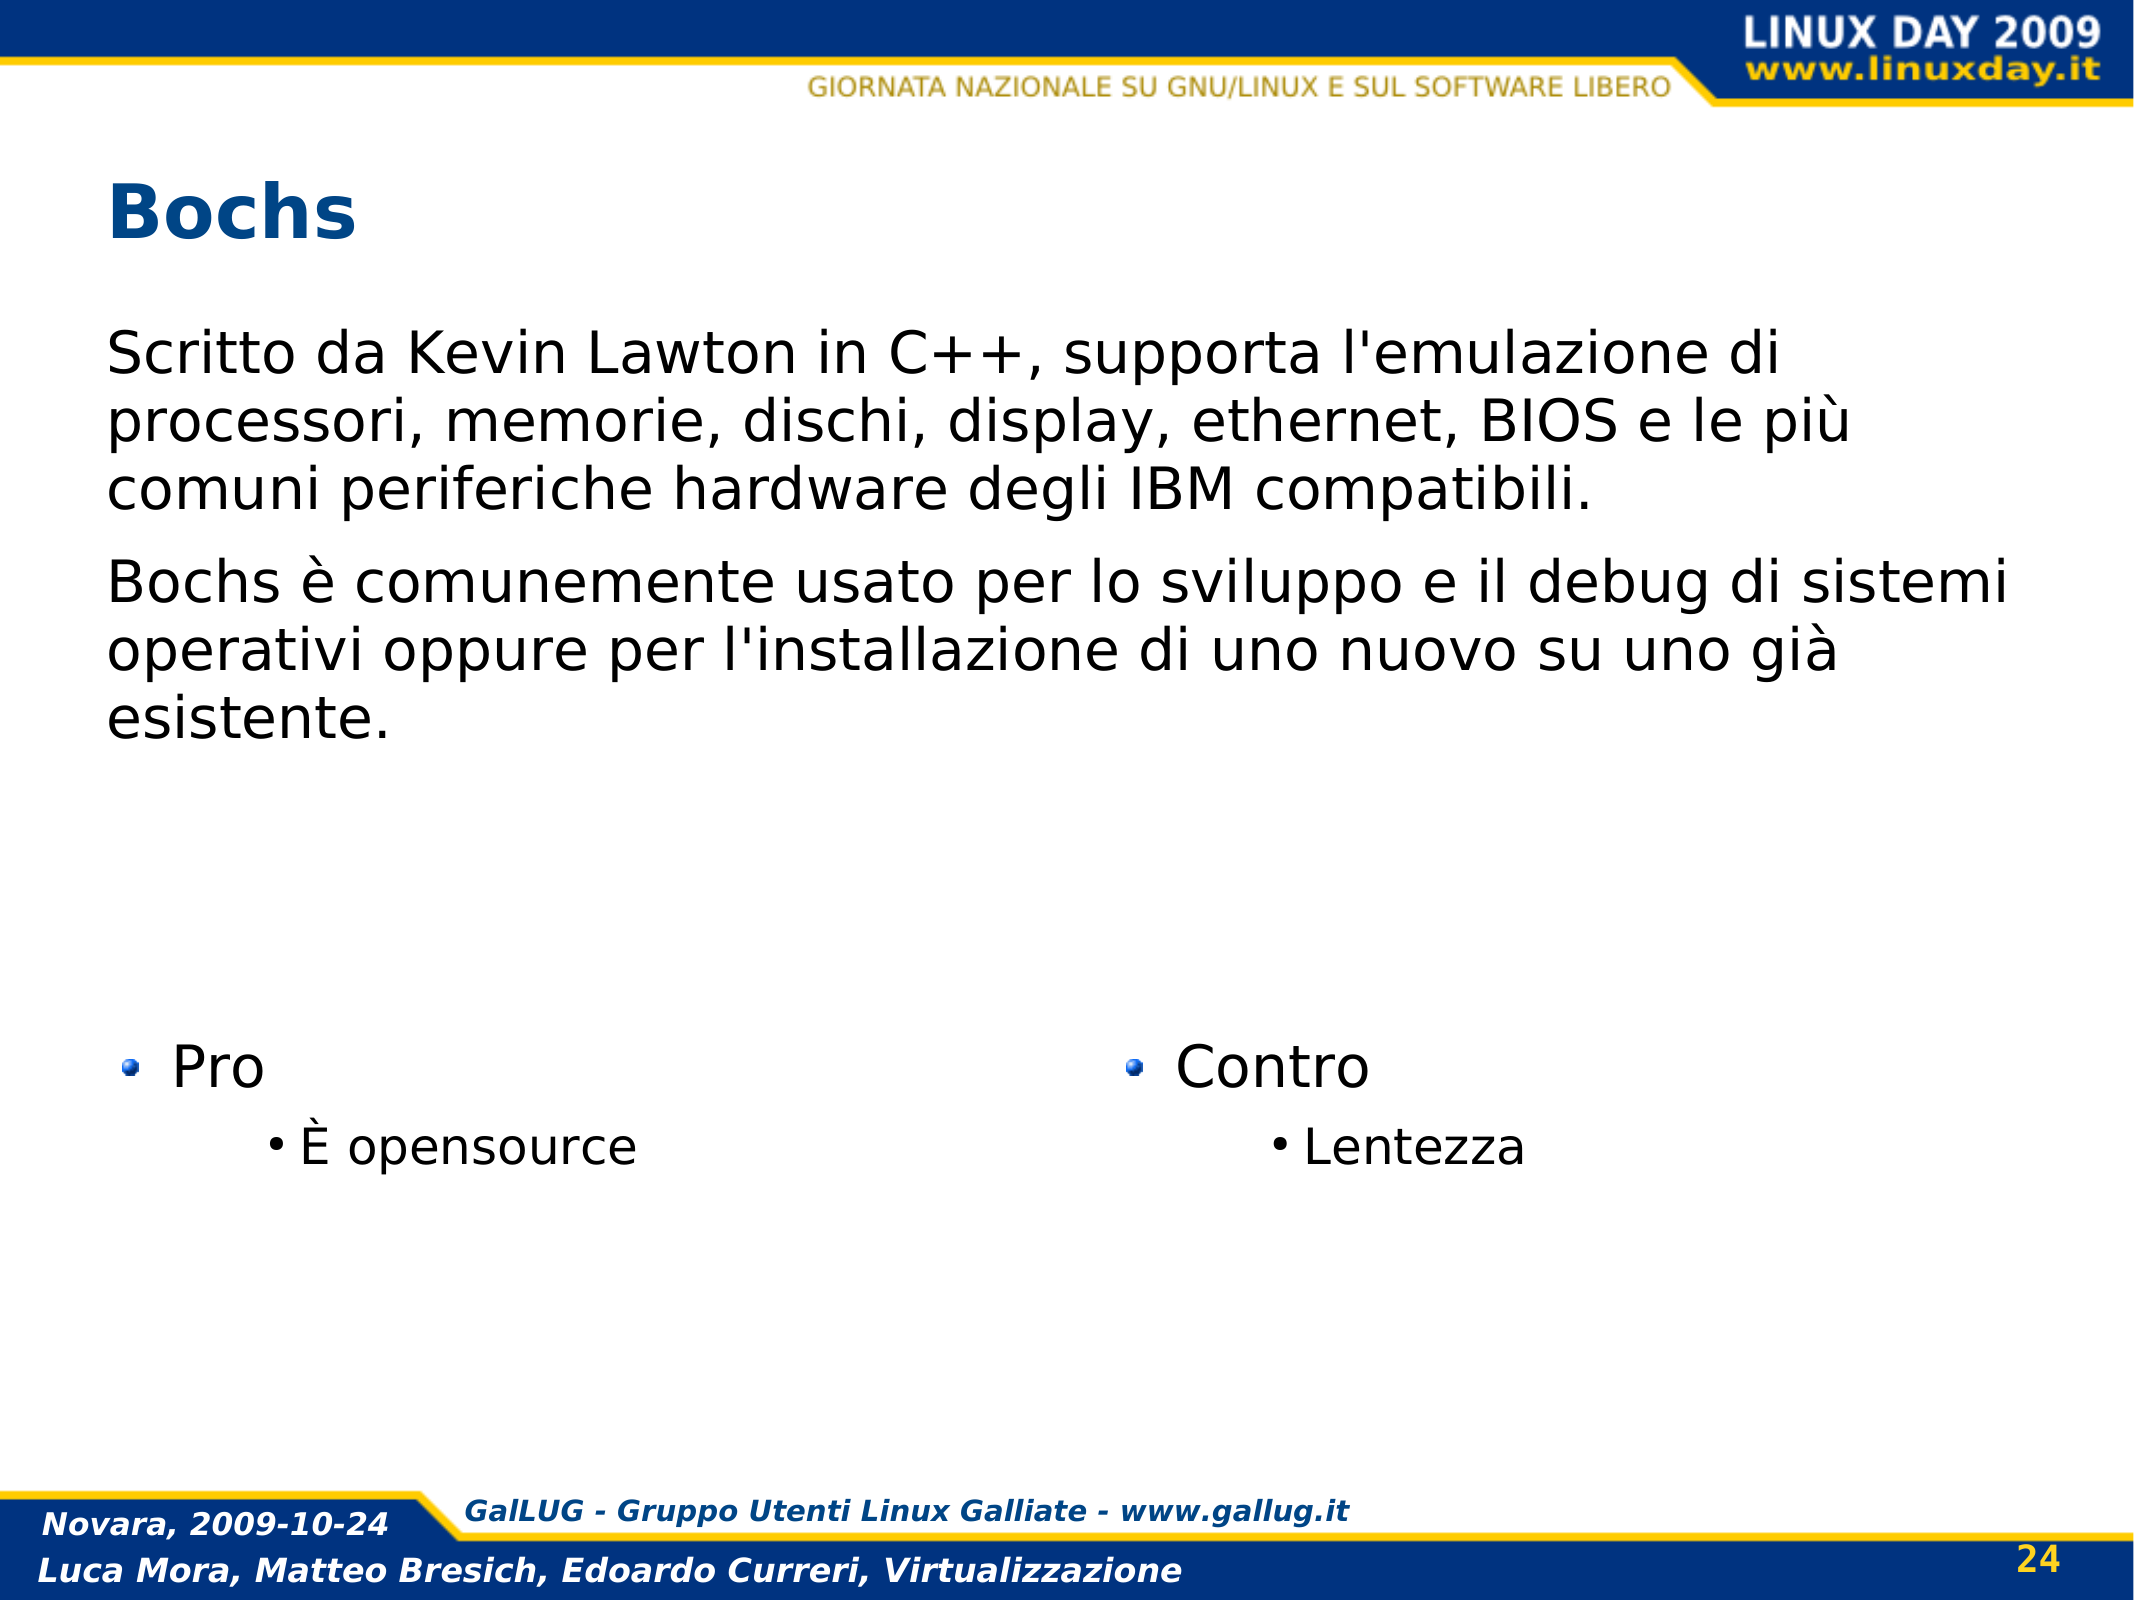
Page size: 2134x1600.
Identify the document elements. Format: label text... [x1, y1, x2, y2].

list Scritto da Kevin Lawton in C++, supporta l'emulazione di processori, memorie, dischi, display, ethernet, BIOS e le più comuni periferiche hardware degli IBM compatibili. Bochs è comunemente usato per lo sviluppo e il debug di sistemi operativi oppure per l'installazione di uno nuovo su uno già esistente. [106, 319, 2027, 768]
title Bochs [106, 159, 2080, 267]
list Contro Lentezza [1110, 1033, 2048, 1441]
picture [0, 0, 2134, 1600]
list Pro È opensource [106, 1033, 1044, 1441]
